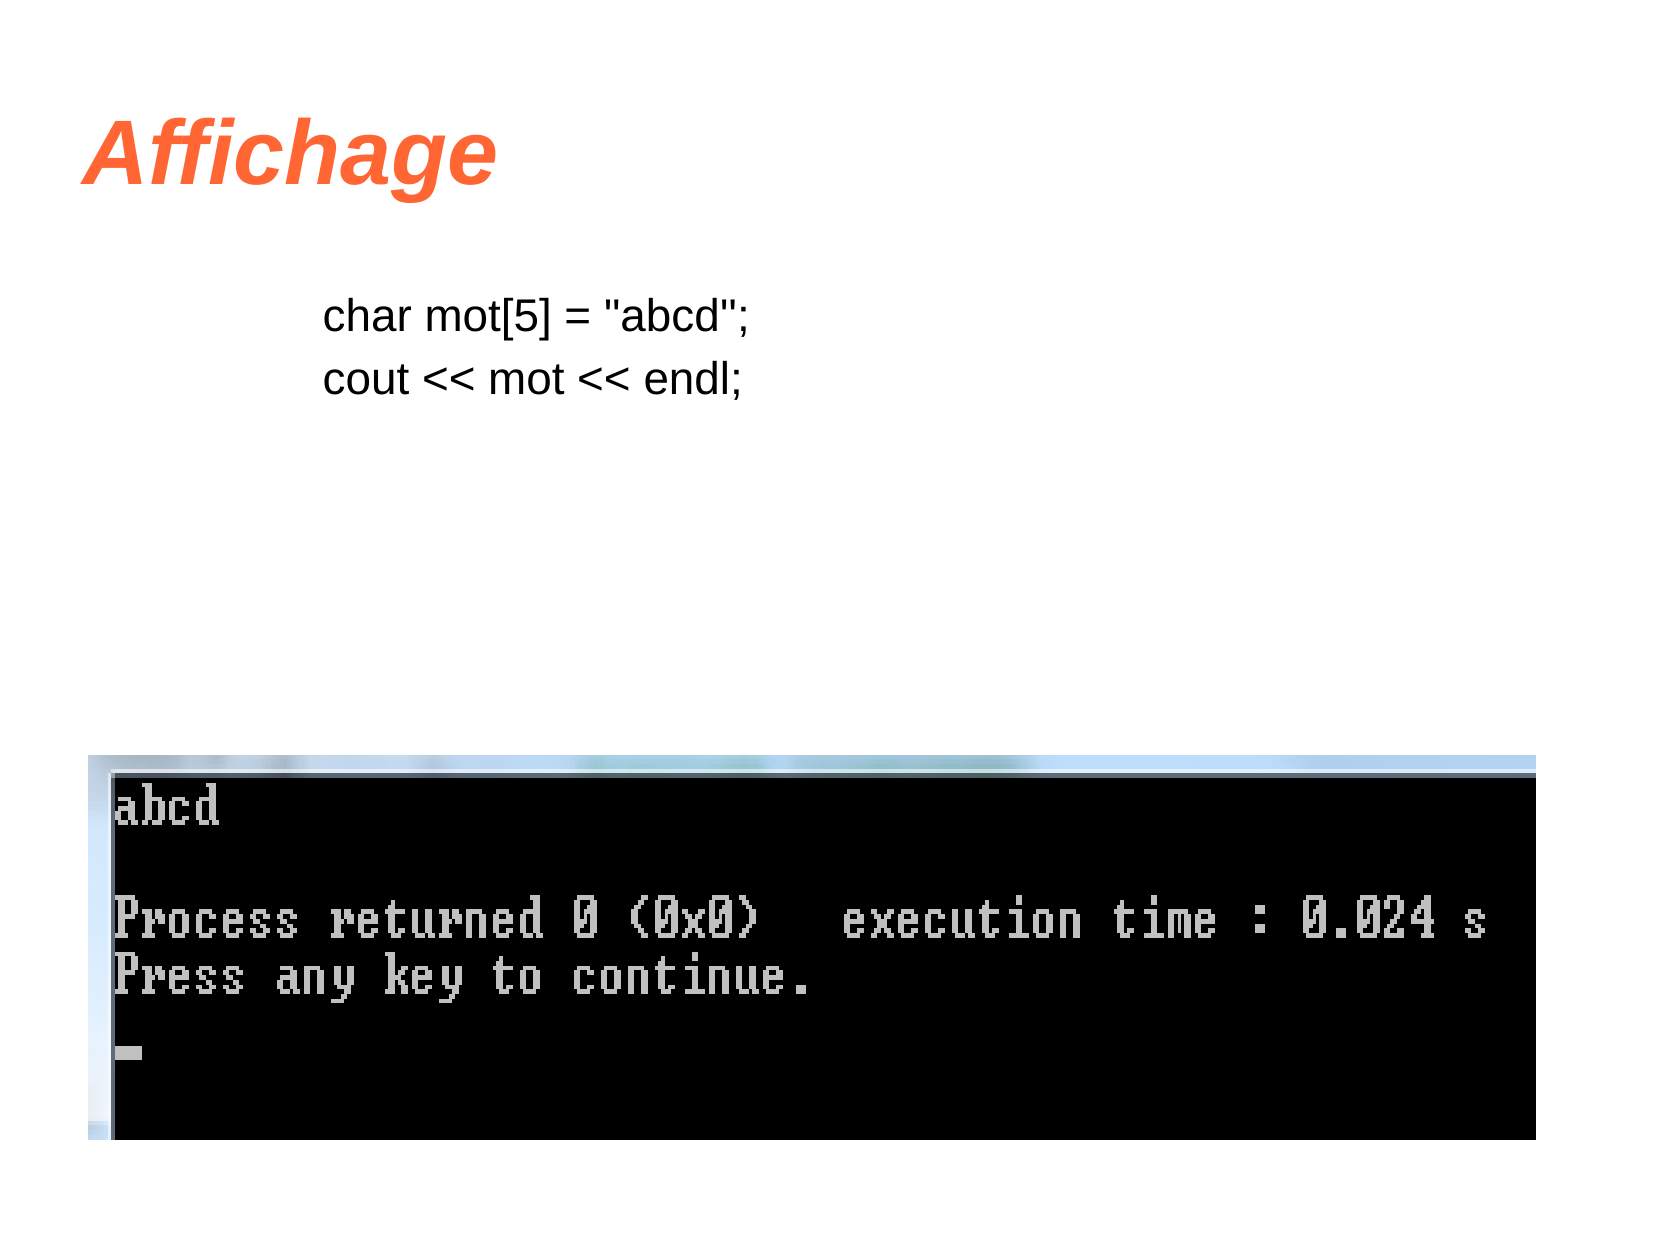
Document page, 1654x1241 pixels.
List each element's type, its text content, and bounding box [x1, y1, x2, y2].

picture [88, 755, 1536, 1140]
title Affichage [82, 49, 1571, 257]
list char mot[5] = "abcd''; cout << mot << endl; [82, 290, 1571, 1109]
